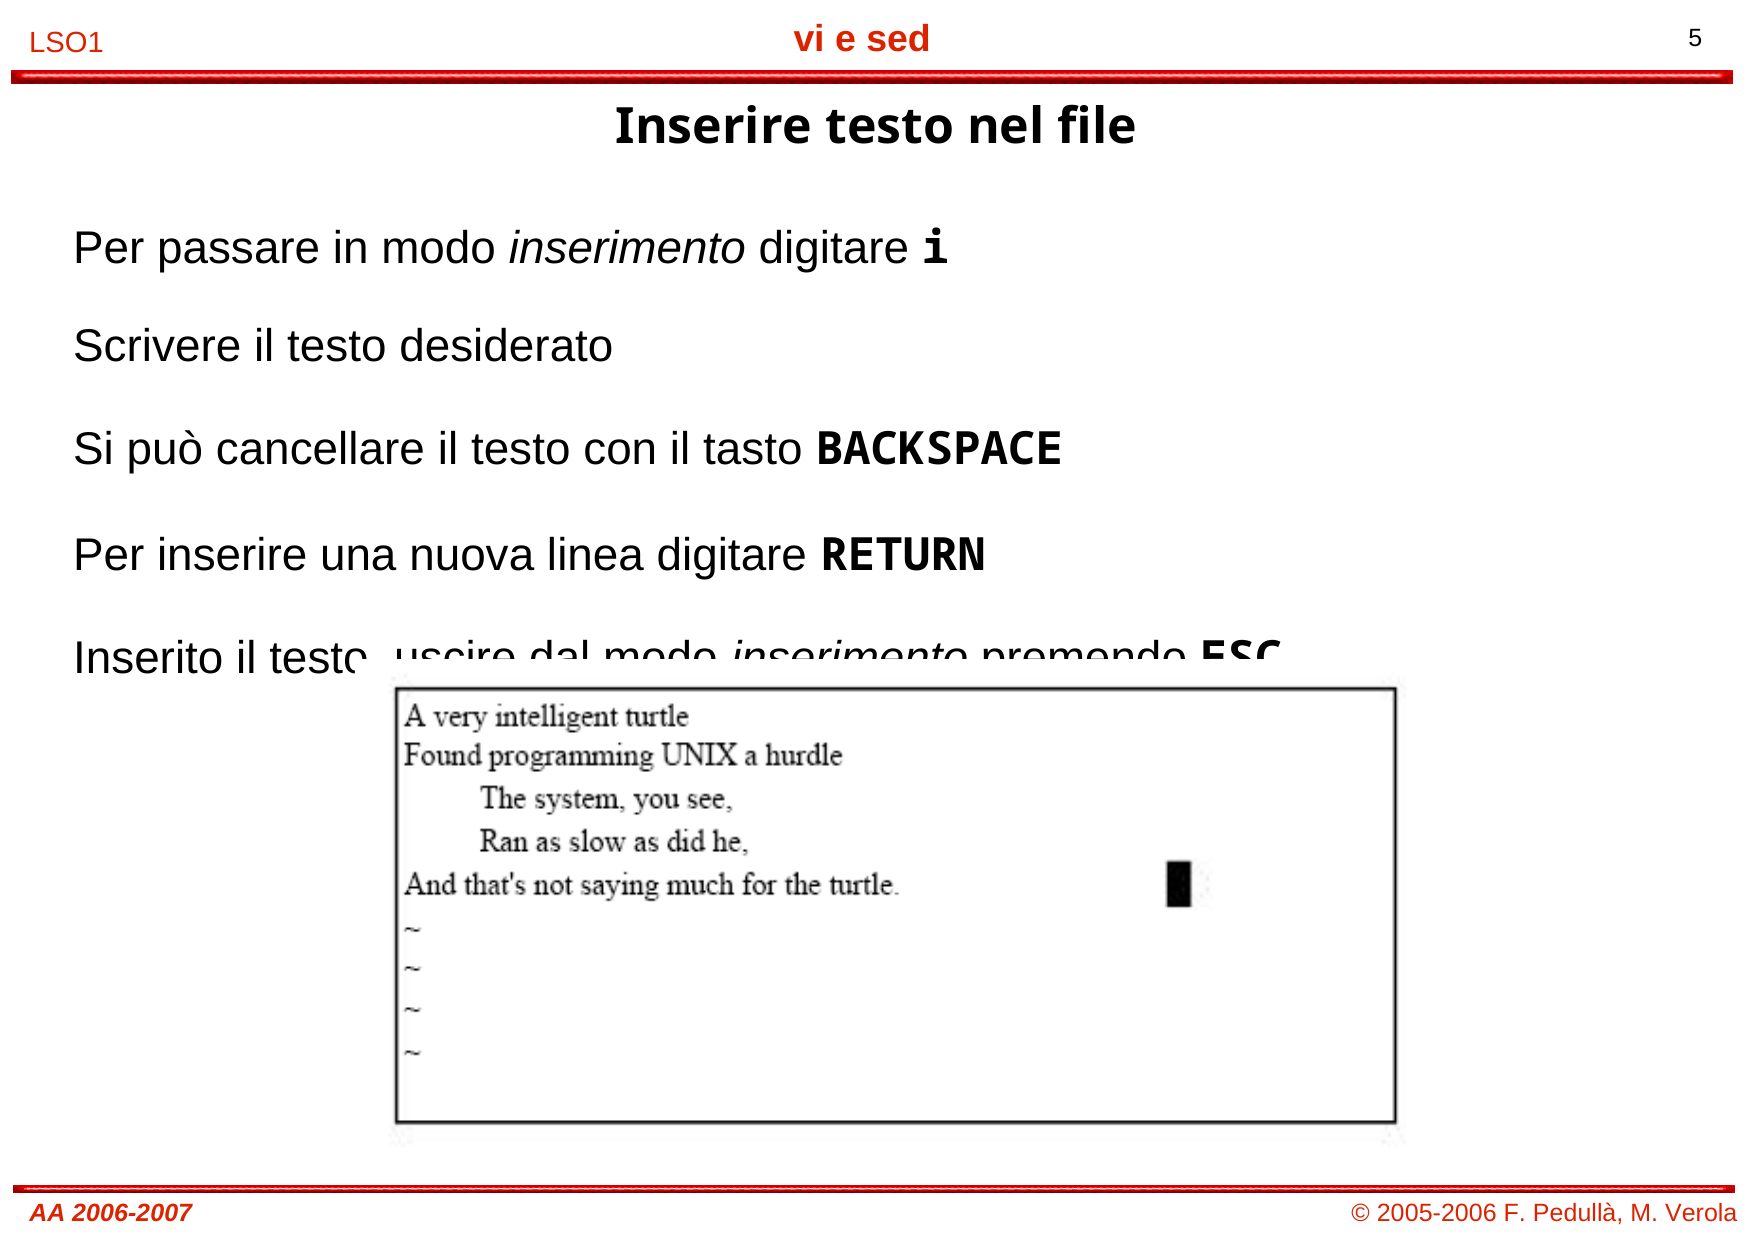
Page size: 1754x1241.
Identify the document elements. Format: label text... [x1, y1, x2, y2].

picture [11, 70, 1733, 84]
picture [13, 1185, 1735, 1193]
title Inserire testo nel file [363, 78, 1390, 174]
picture [354, 659, 1425, 1152]
list Per passare in modo inserimento digitare i Scrivere il testo desiderato Si può cancellare il testo con il tasto BACKSPACE Per inserire una nuova linea digitare RETURN Inserito il testo, uscire dal modo inserimento premendo ESC [58, 206, 1696, 664]
